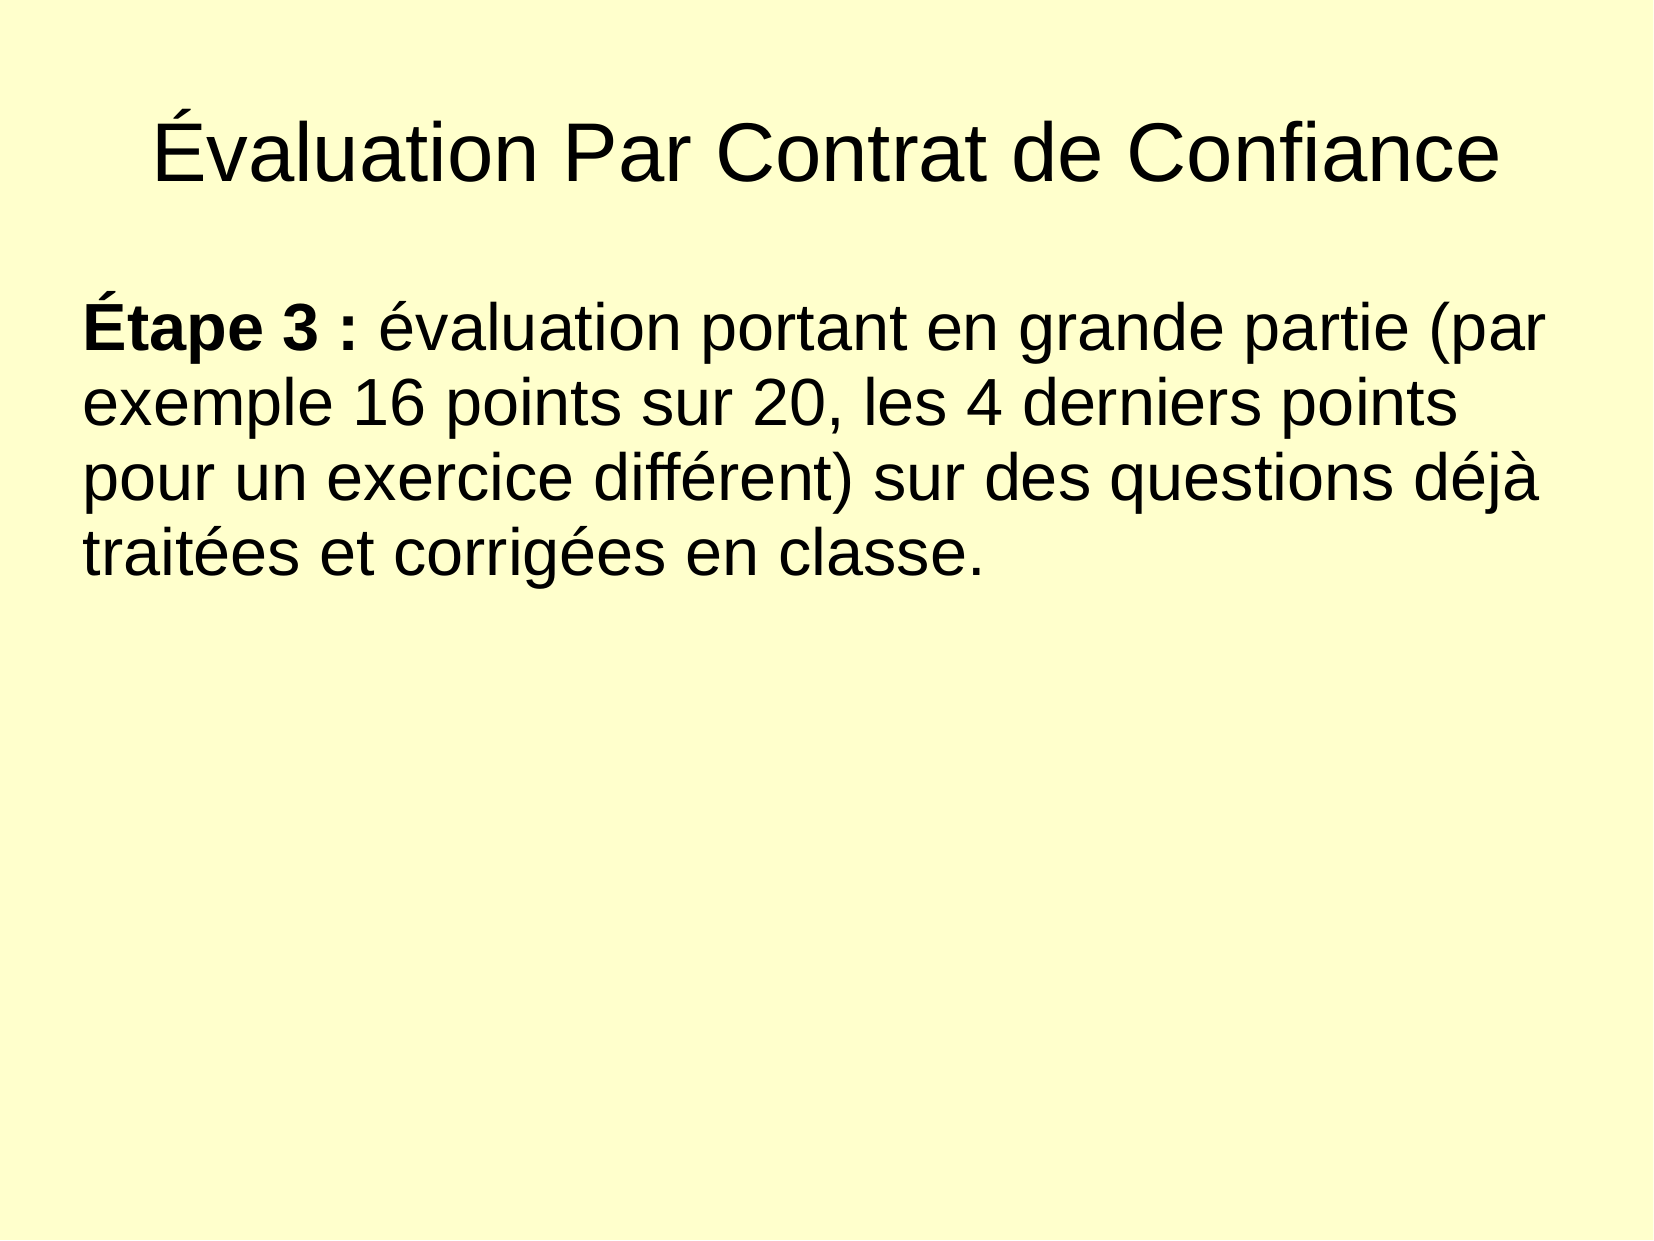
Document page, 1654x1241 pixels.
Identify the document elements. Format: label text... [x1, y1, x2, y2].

title Évaluation Par Contrat de Confiance [82, 49, 1571, 257]
list Étape 3 : évaluation portant en grande partie (par exemple 16 points sur 20, les 4 derniers points pour un exercice différent) sur des questions déjà traitées et corrigées en classe. [82, 290, 1571, 1010]
